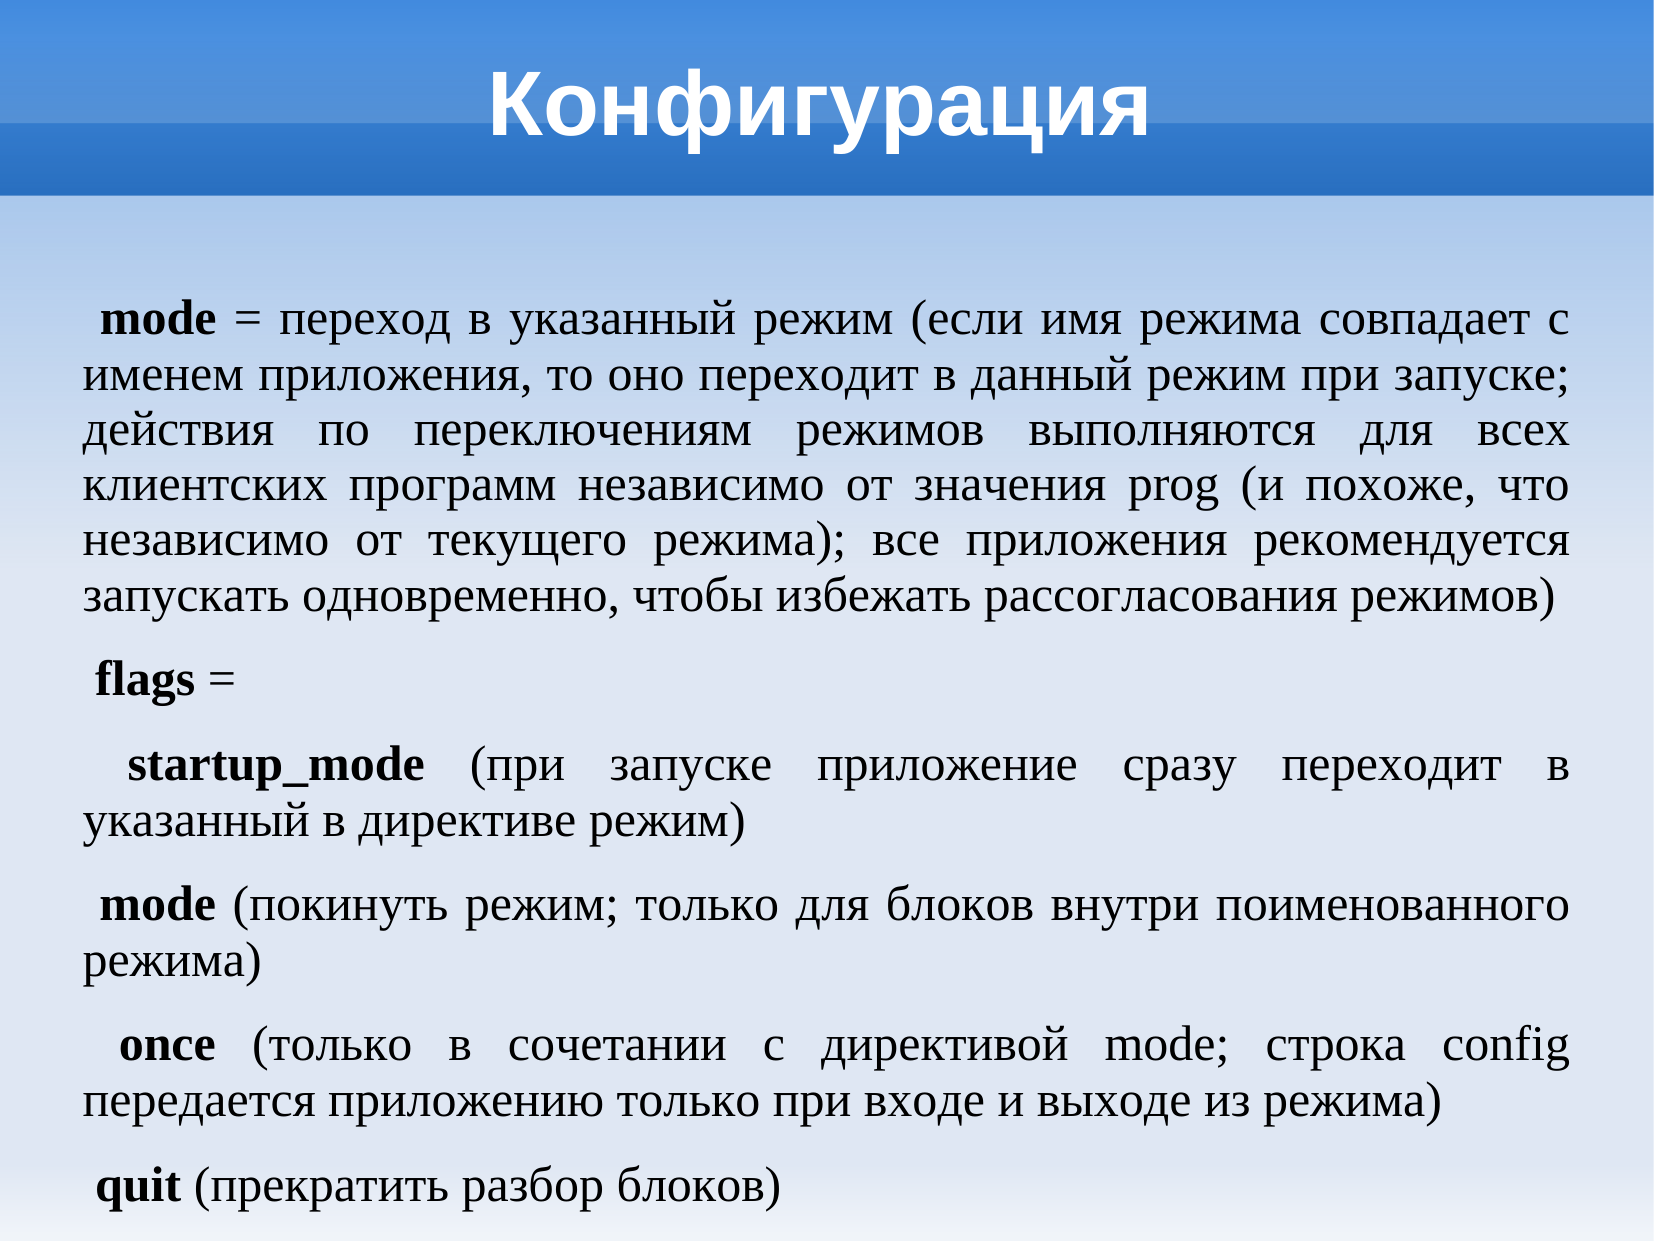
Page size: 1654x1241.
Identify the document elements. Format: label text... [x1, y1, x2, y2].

list mode = переход в указанный режим (если имя режима совпадает с именем приложения, то оно переходит в данный режим при запуске; действия по переключениям режимов выполняются для всех клиентских программ независимо от значения prog (и похоже, что независимо от текущего режима); все приложения рекомендуется запускать одновременно, чтобы избежать рассогласования режимов) flags = startup_mode (при запуске приложение сразу переходит в указанный в директиве режим) mode (покинуть режим; только для блоков внутри поименованного режима) once (только в сочетании с директивой mode; строка config передается приложению только при входе и выходе из режима) quit (прекратить разбор блоков) [82, 290, 1571, 1212]
picture [0, 0, 1654, 1241]
title Конфигурация [76, 7, 1565, 200]
